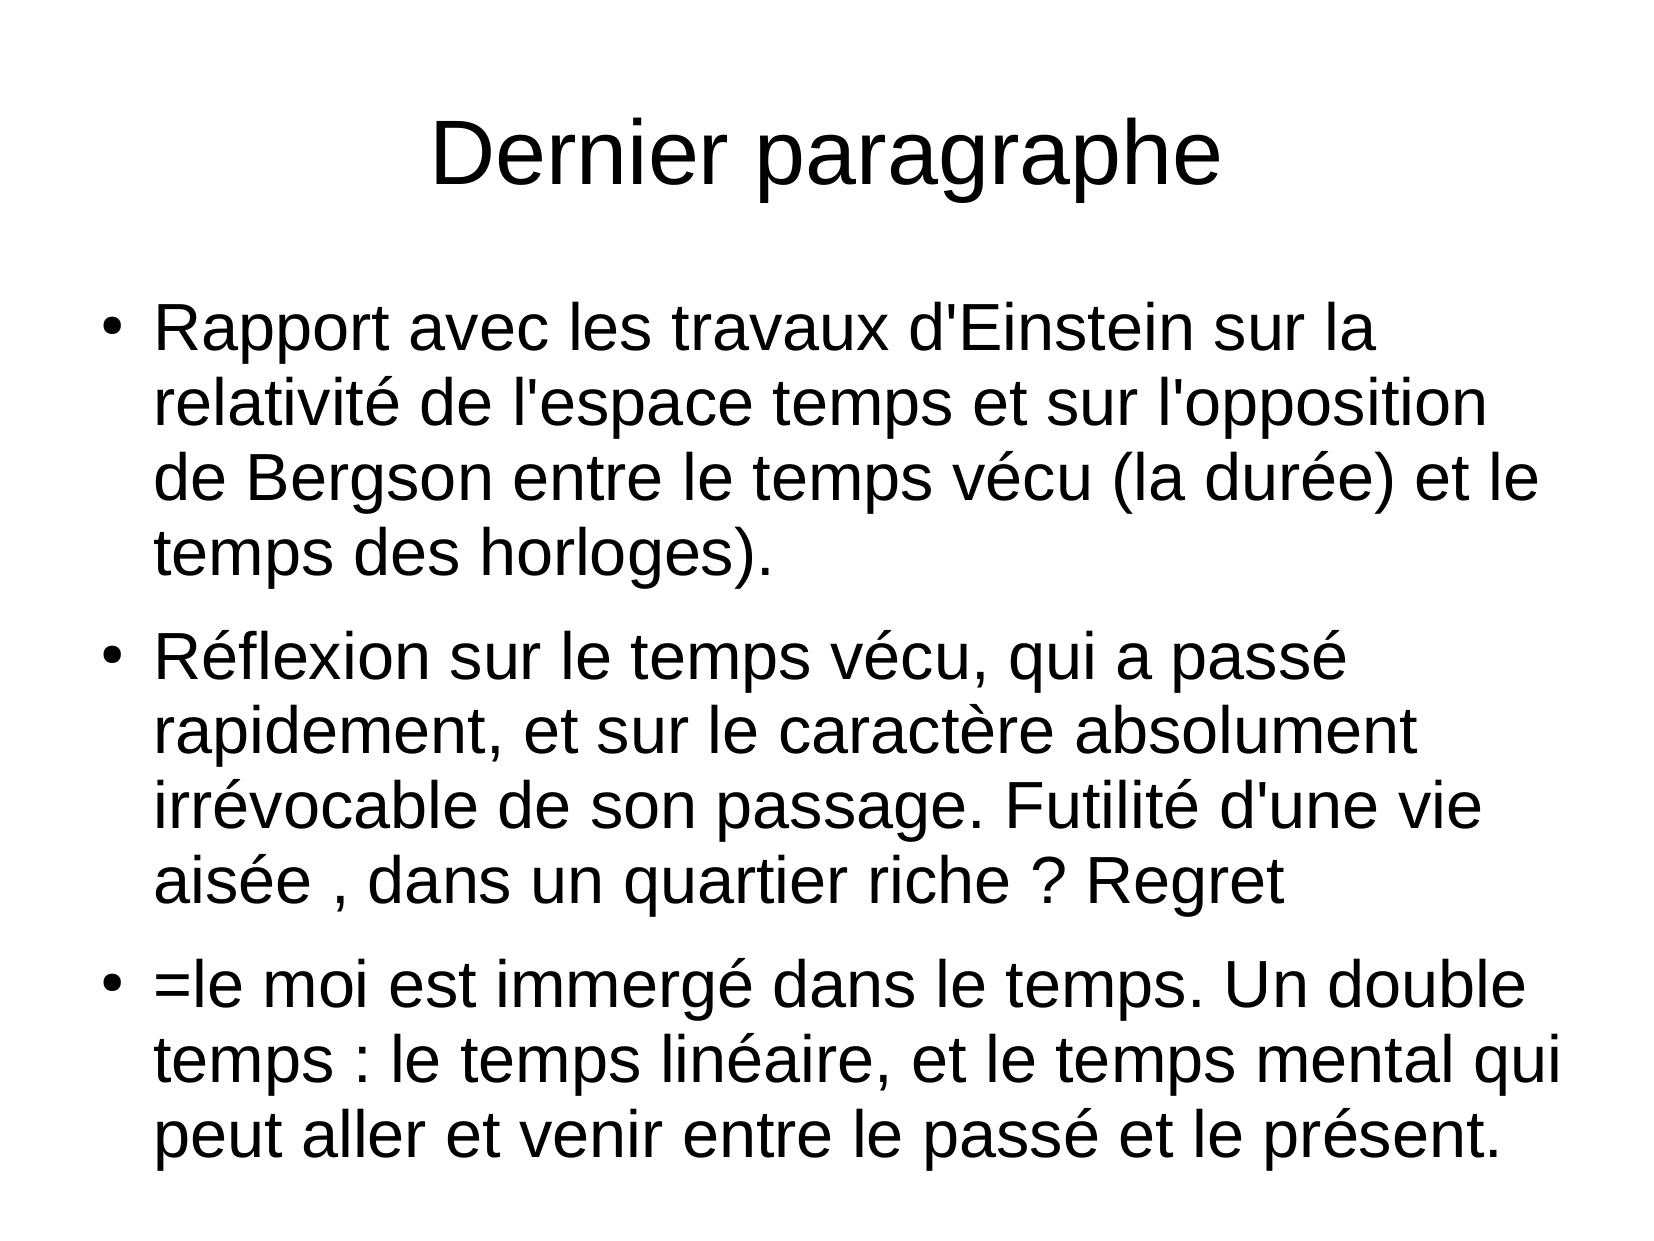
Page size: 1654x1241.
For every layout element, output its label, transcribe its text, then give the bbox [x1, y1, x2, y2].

list Rapport avec les travaux d'Einstein sur la relativité de l'espace temps et sur l'opposition de Bergson entre le temps vécu (la durée) et le temps des horloges). Réflexion sur le temps vécu, qui a passé rapidement, et sur le caractère absolument irrévocable de son passage. Futilité d'une vie aisée , dans un quartier riche ? Regret =le moi est immergé dans le temps. Un double temps : le temps linéaire, et le temps mental qui peut aller et venir entre le passé et le présent. [82, 290, 1571, 1172]
title Dernier paragraphe [82, 49, 1571, 257]
